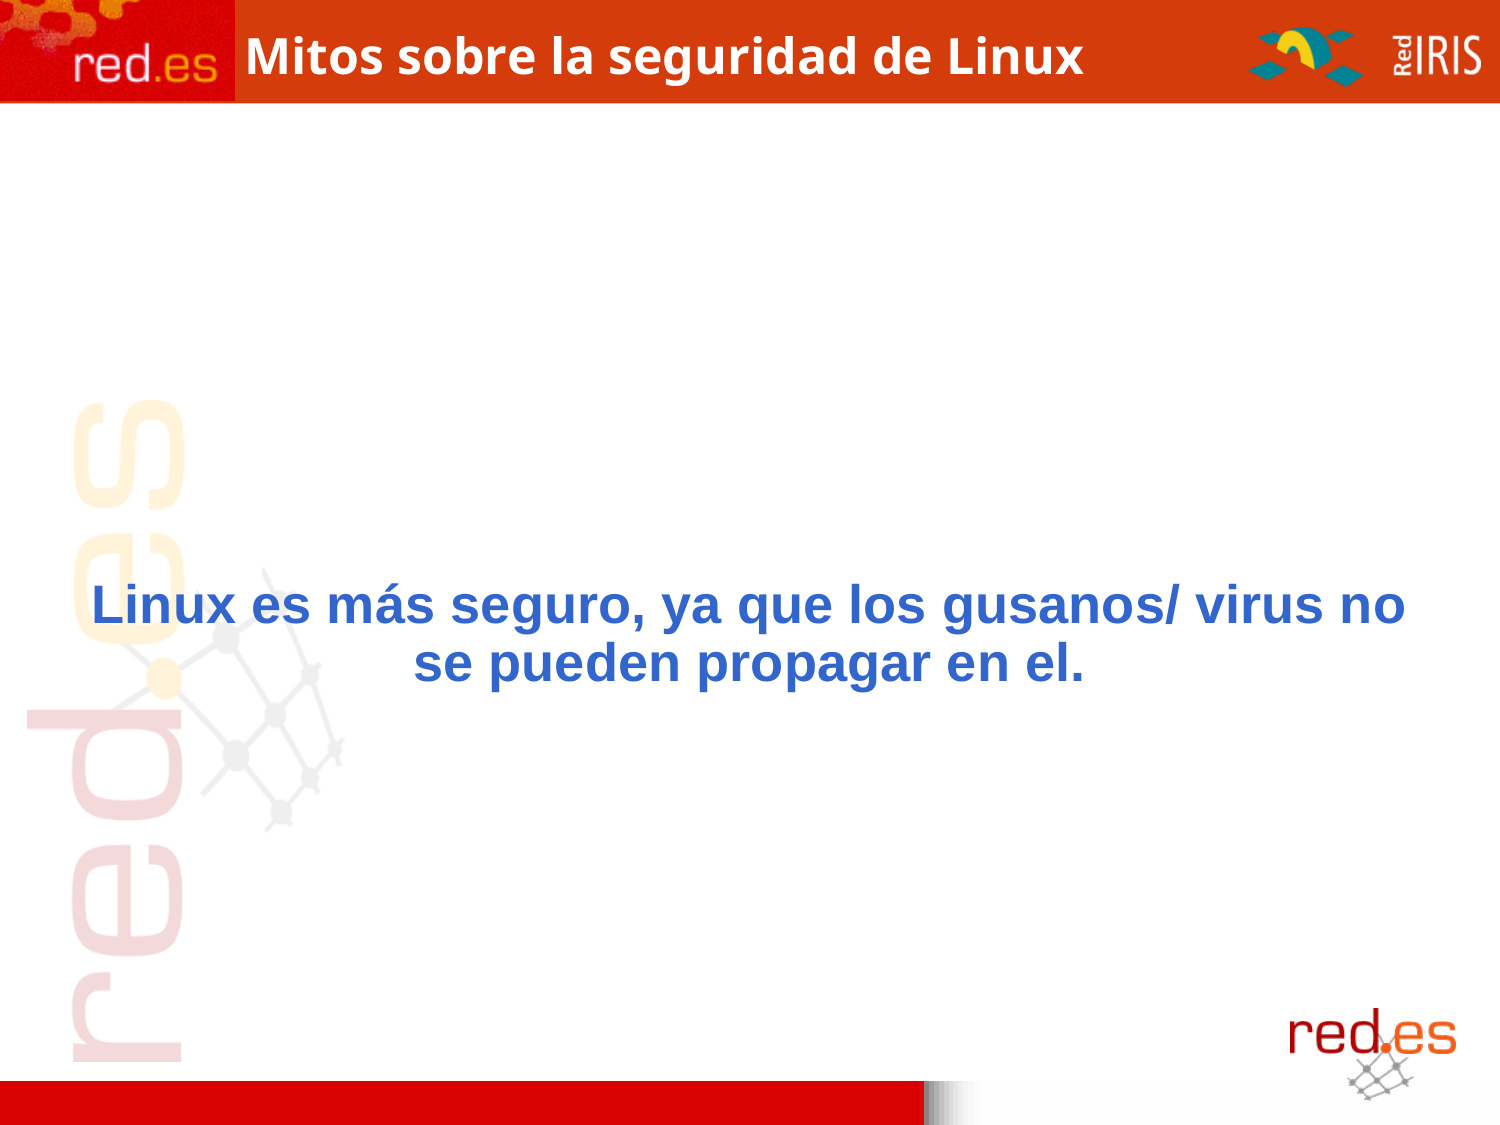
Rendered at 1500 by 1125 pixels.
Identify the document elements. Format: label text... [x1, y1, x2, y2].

picture [0, 1008, 1500, 1125]
title Mitos sobre la seguridad de Linux [244, 0, 1412, 121]
picture [1412, 27, 1481, 87]
subtitle Linux es más seguro, ya que los gusanos/ virus no se pueden propagar en el. [75, 262, 1426, 1006]
picture [0, 0, 235, 101]
picture [27, 400, 345, 1062]
